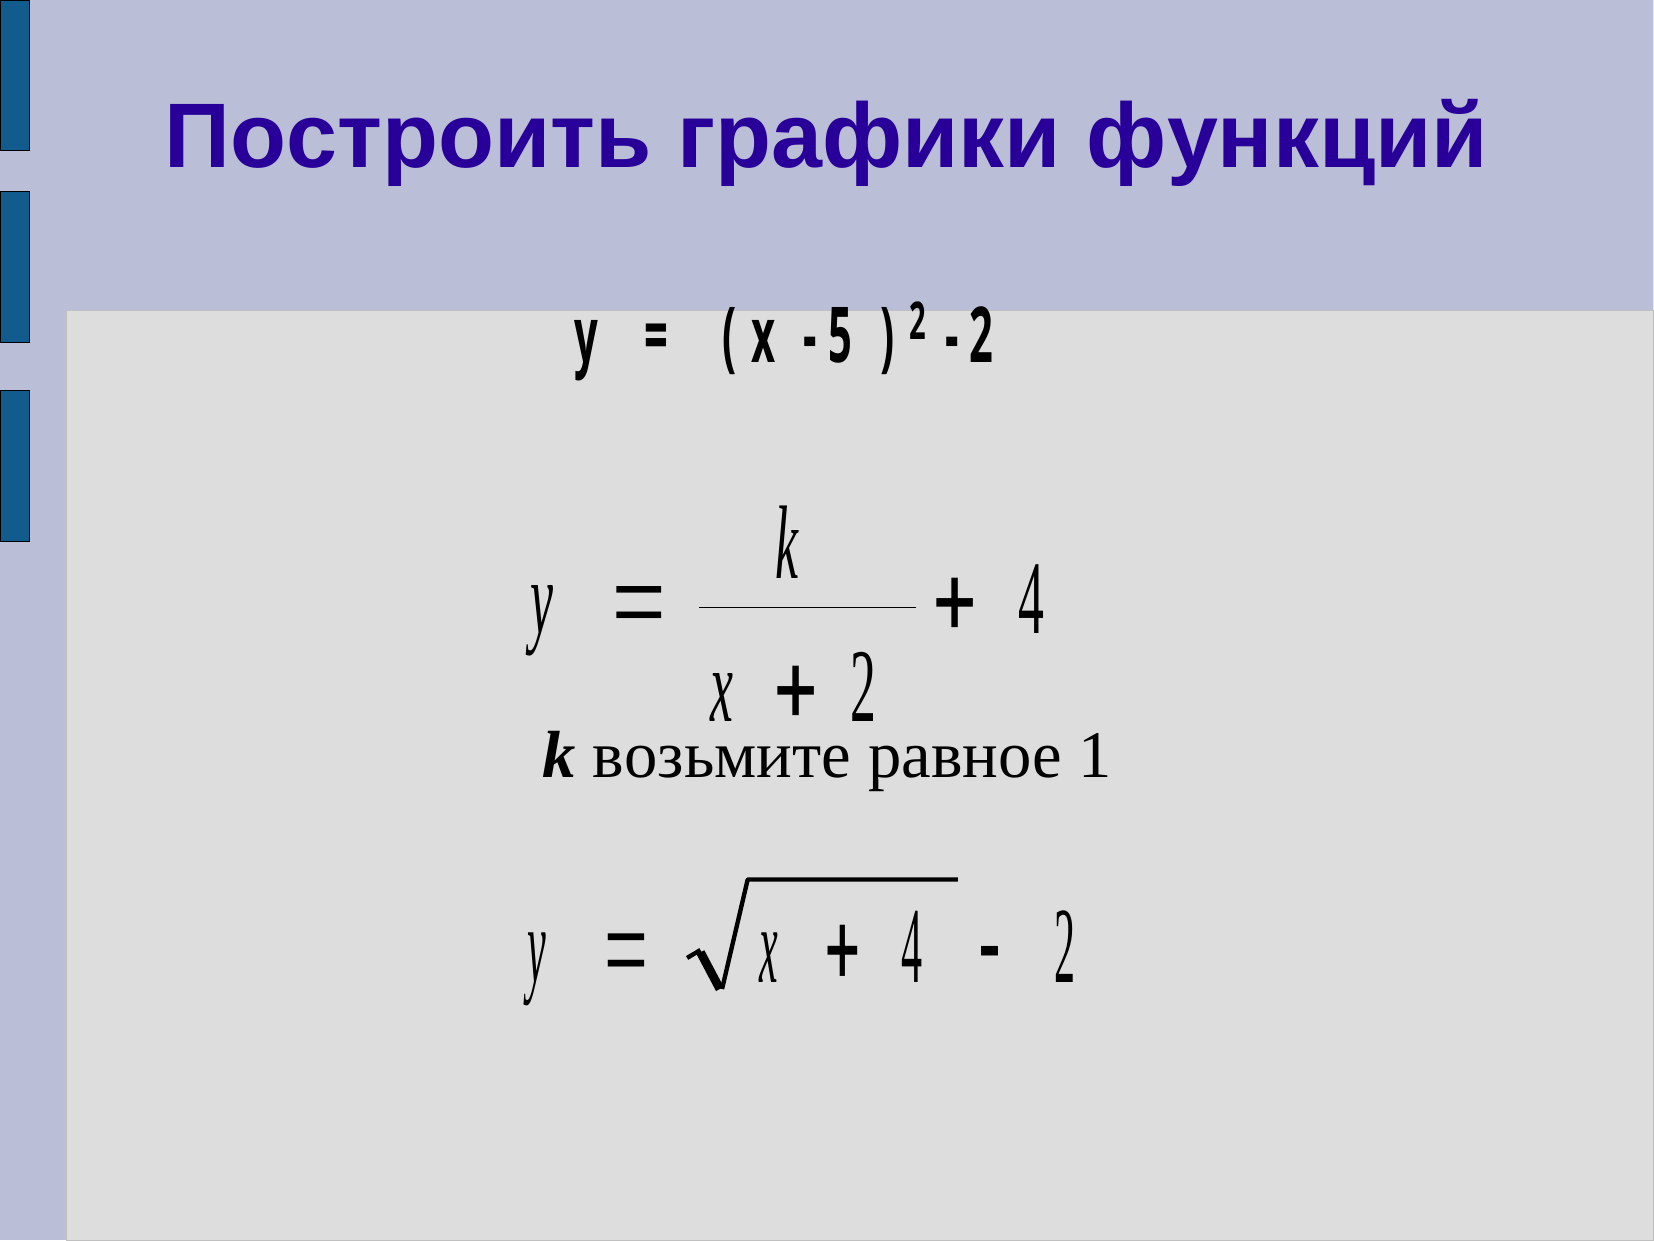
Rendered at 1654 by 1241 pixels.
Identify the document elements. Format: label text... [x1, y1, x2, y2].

picture [501, 856, 1123, 1028]
picture [412, 265, 1182, 395]
subtitle k возьмите равное 1 [121, 269, 1534, 1093]
title Построить графики функций [121, 49, 1534, 222]
picture [505, 482, 1093, 739]
